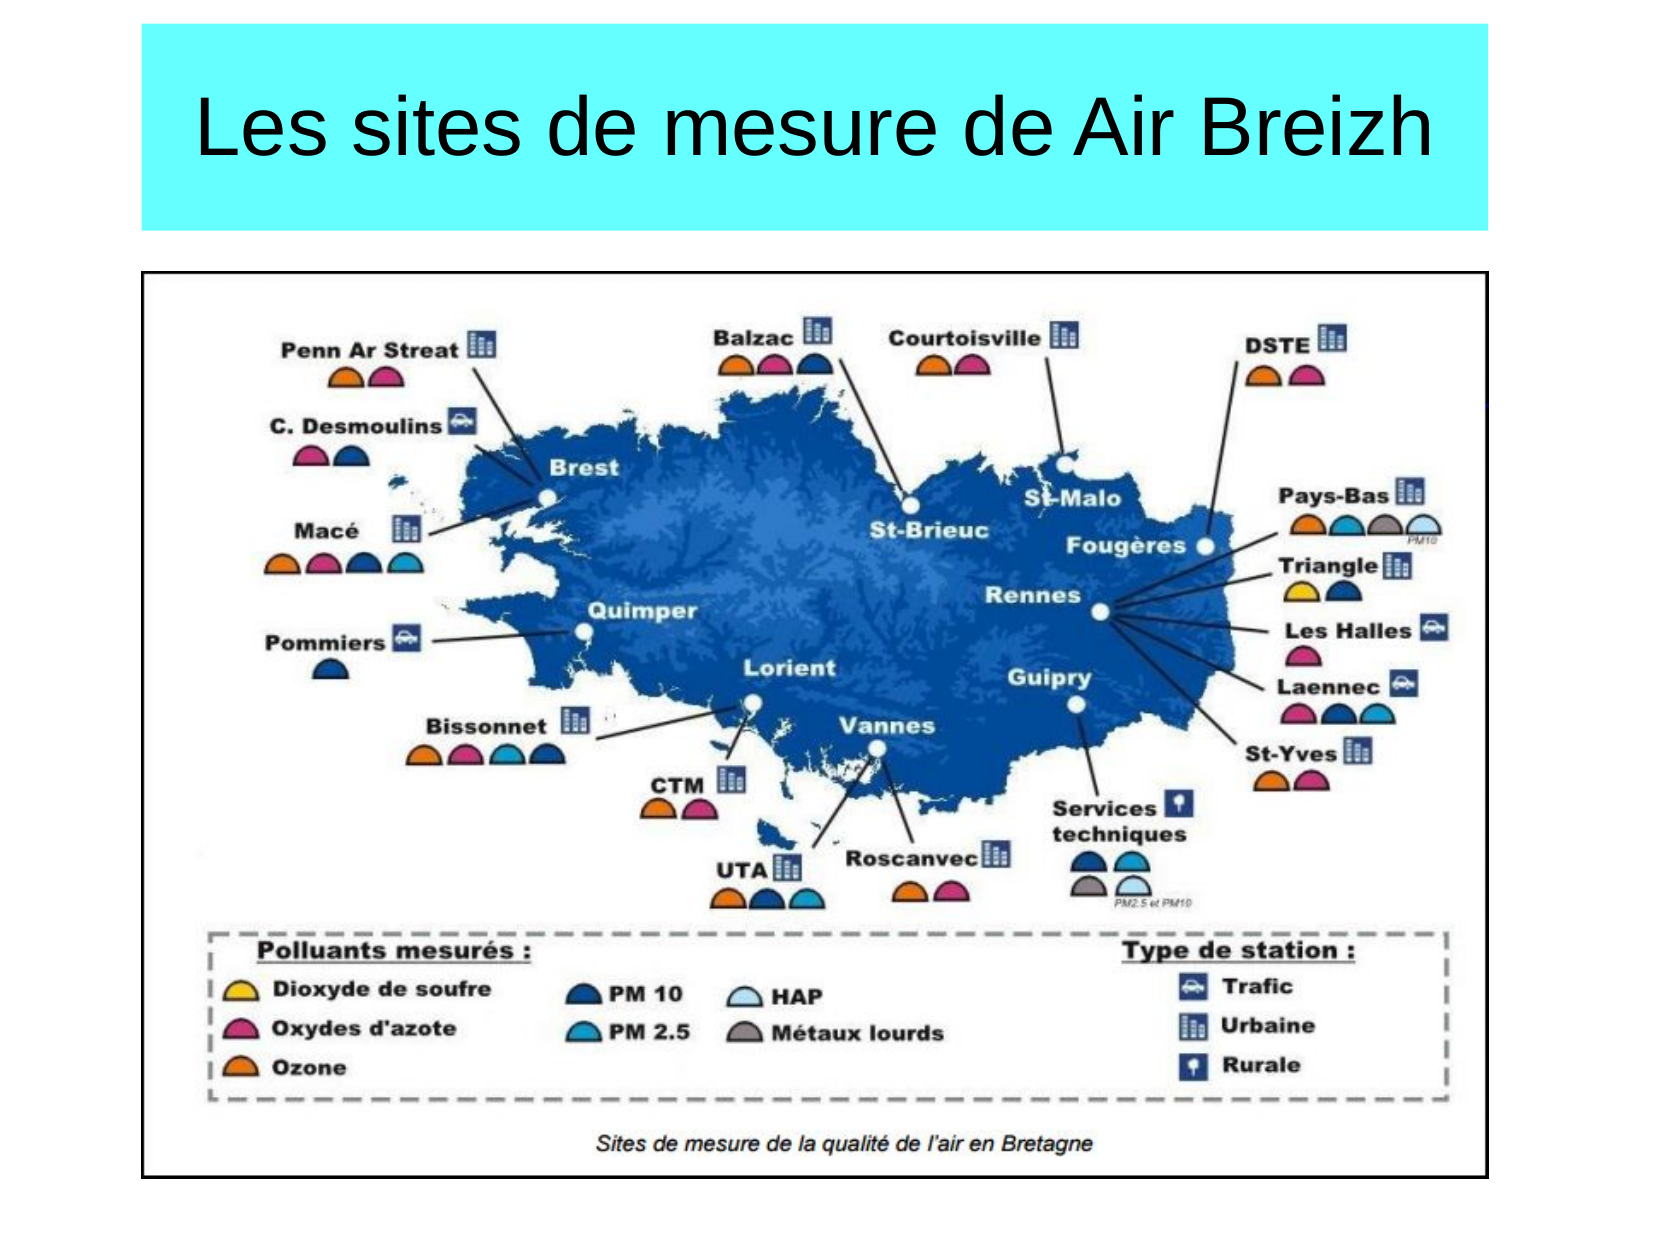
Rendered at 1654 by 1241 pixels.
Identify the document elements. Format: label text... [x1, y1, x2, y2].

title Les sites de mesure de Air Breizh [141, 23, 1489, 231]
picture [141, 271, 1489, 1179]
